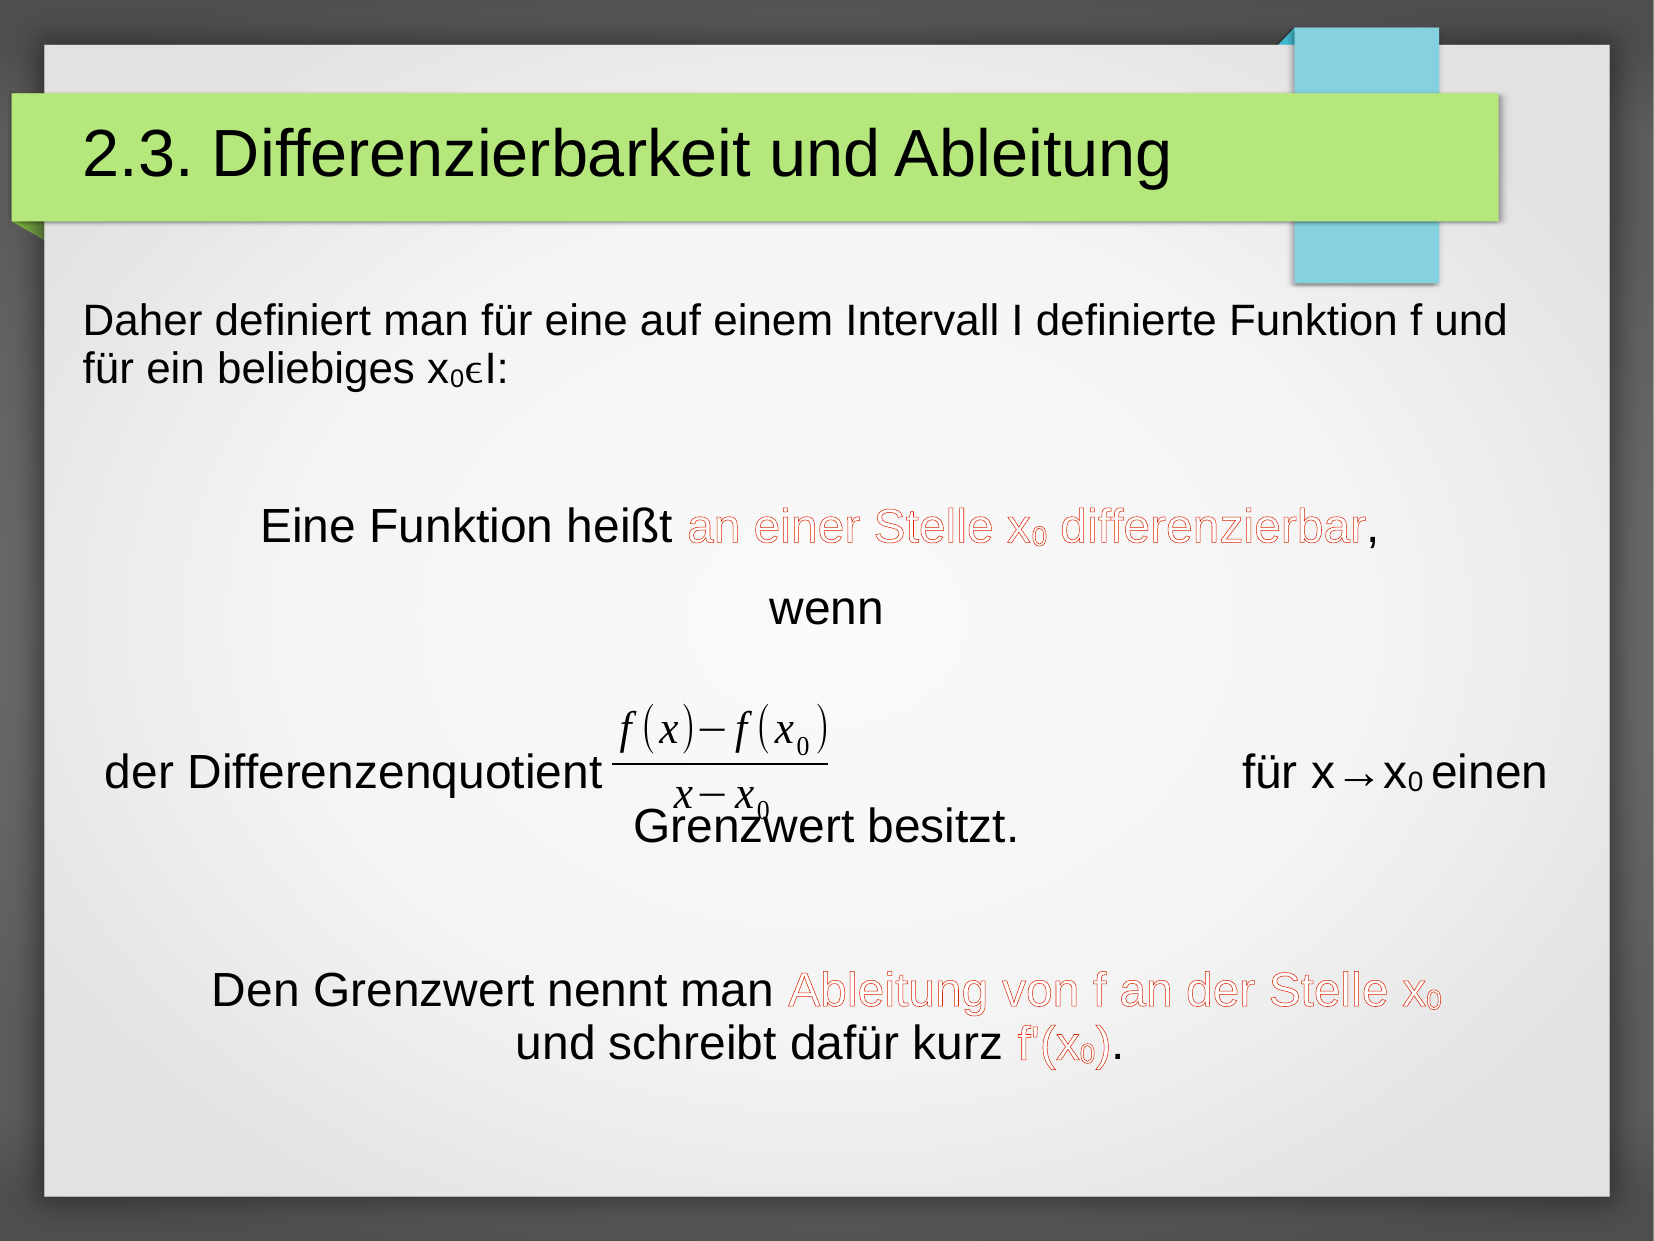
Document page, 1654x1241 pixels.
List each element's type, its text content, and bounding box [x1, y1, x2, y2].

title 2.3. Differenzierbarkeit und Ableitung [82, 94, 1264, 213]
picture [0, 0, 1654, 1241]
chart [597, 701, 845, 827]
list Daher definiert man für eine auf einem Intervall I definierte Funktion f und für ein beliebiges x0ϵI: Eine Funktion heißt an einer Stelle x0 differenzierbar, wenn der Differenzenquotient für x→x0 einen Grenzwert besitzt. Den Grenzwert nennt man Ableitung von f an der Stelle x0 und schreibt dafür kurz f'(x0). [82, 295, 1571, 1075]
